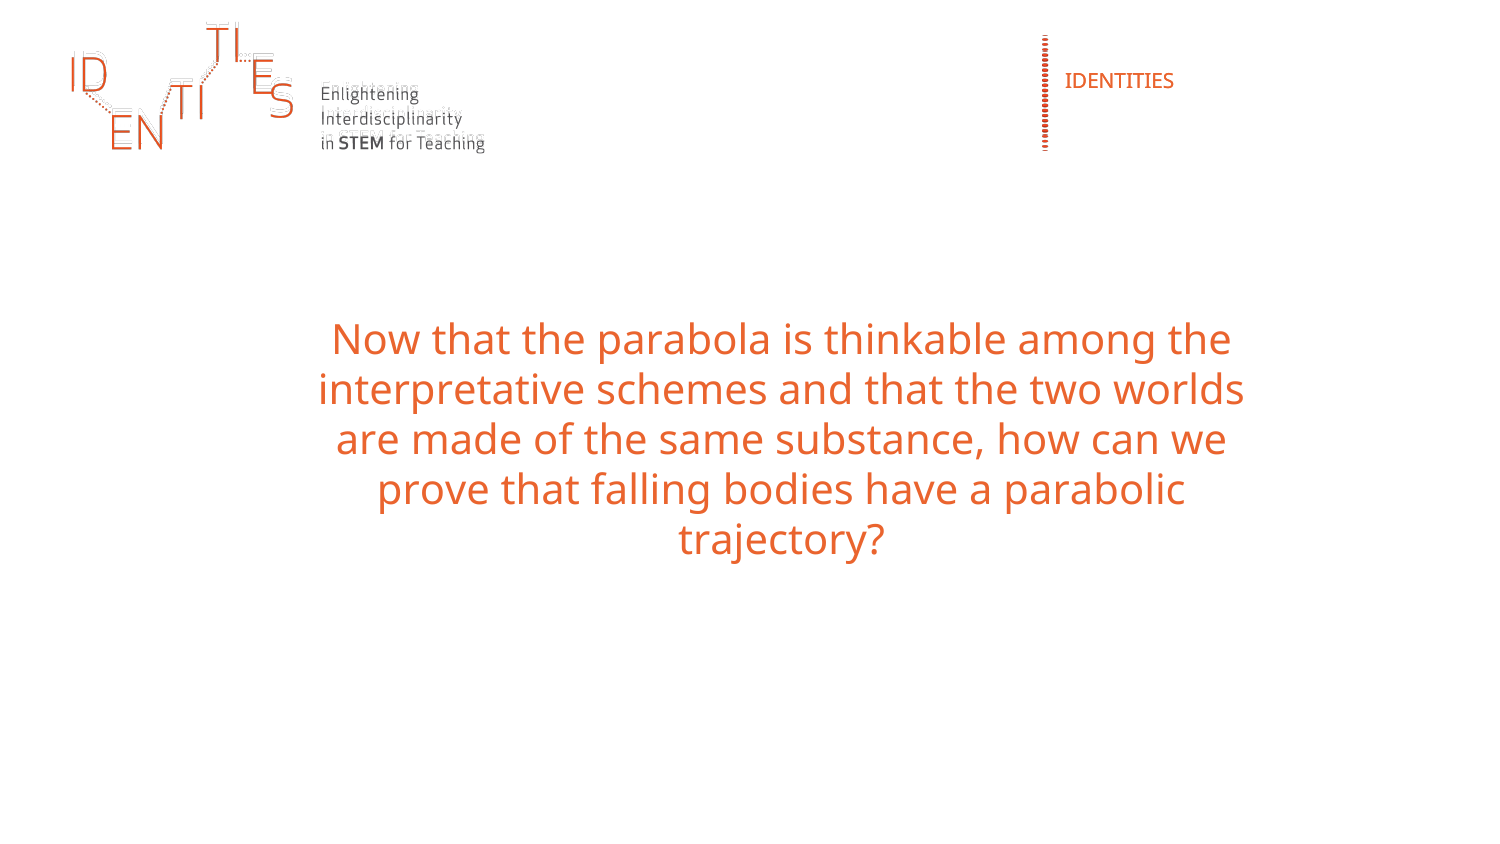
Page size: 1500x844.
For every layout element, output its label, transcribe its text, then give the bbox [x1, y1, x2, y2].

text_box Now that the parabola is thinkable among the interpretative schemes and that the two worlds are made of the same substance, how can we prove that falling bodies have a parabolic trajectory? [278, 305, 1285, 523]
picture [1042, 35, 1051, 151]
text_box IDENTITIES [1050, 60, 1472, 121]
picture [71, 18, 485, 157]
